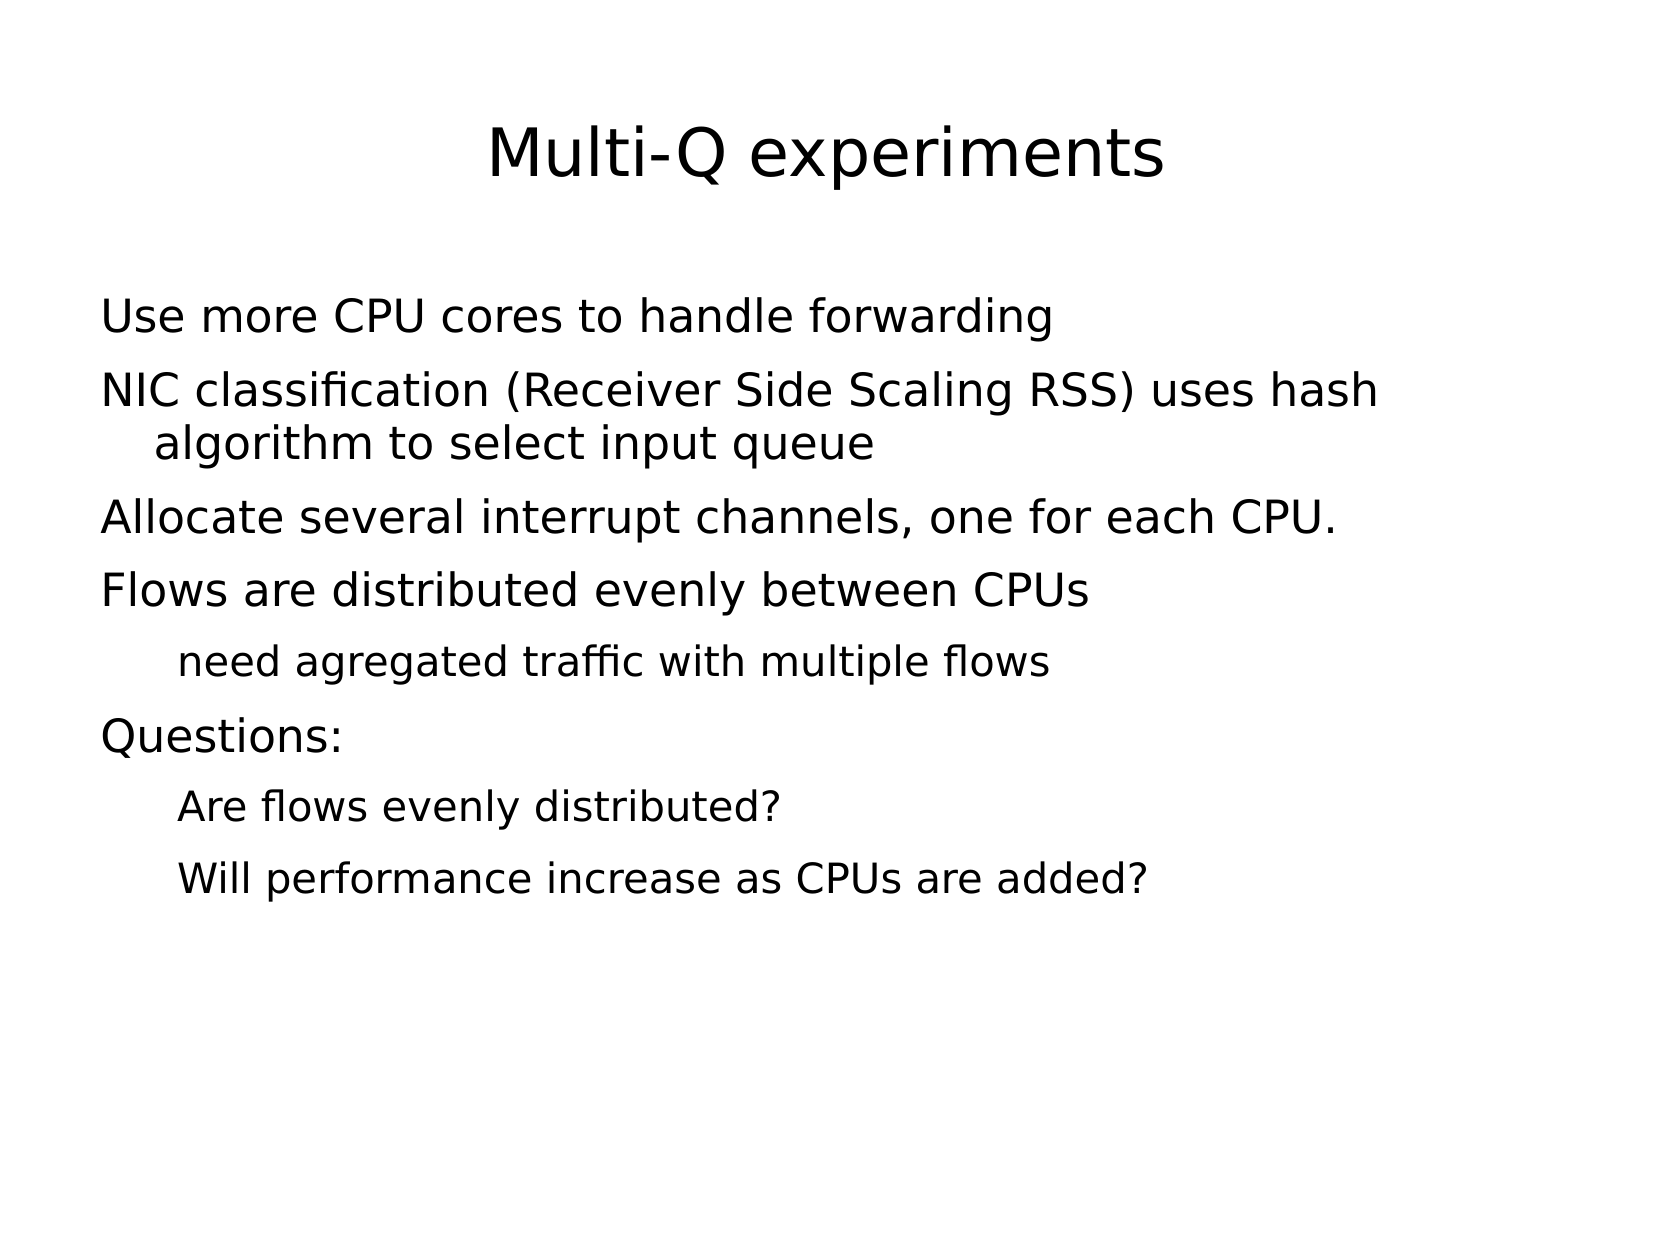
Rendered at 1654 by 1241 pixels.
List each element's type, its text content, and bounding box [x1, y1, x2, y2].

list Use more CPU cores to handle forwarding NIC classification (Receiver Side Scaling RSS) uses hash algorithm to select input queue Allocate several interrupt channels, one for each CPU. Flows are distributed evenly between CPUs need agregated traffic with multiple flows Questions: Are flows evenly distributed? Will performance increase as CPUs are added? [82, 290, 1571, 1094]
title Multi-Q experiments [82, 56, 1571, 250]
